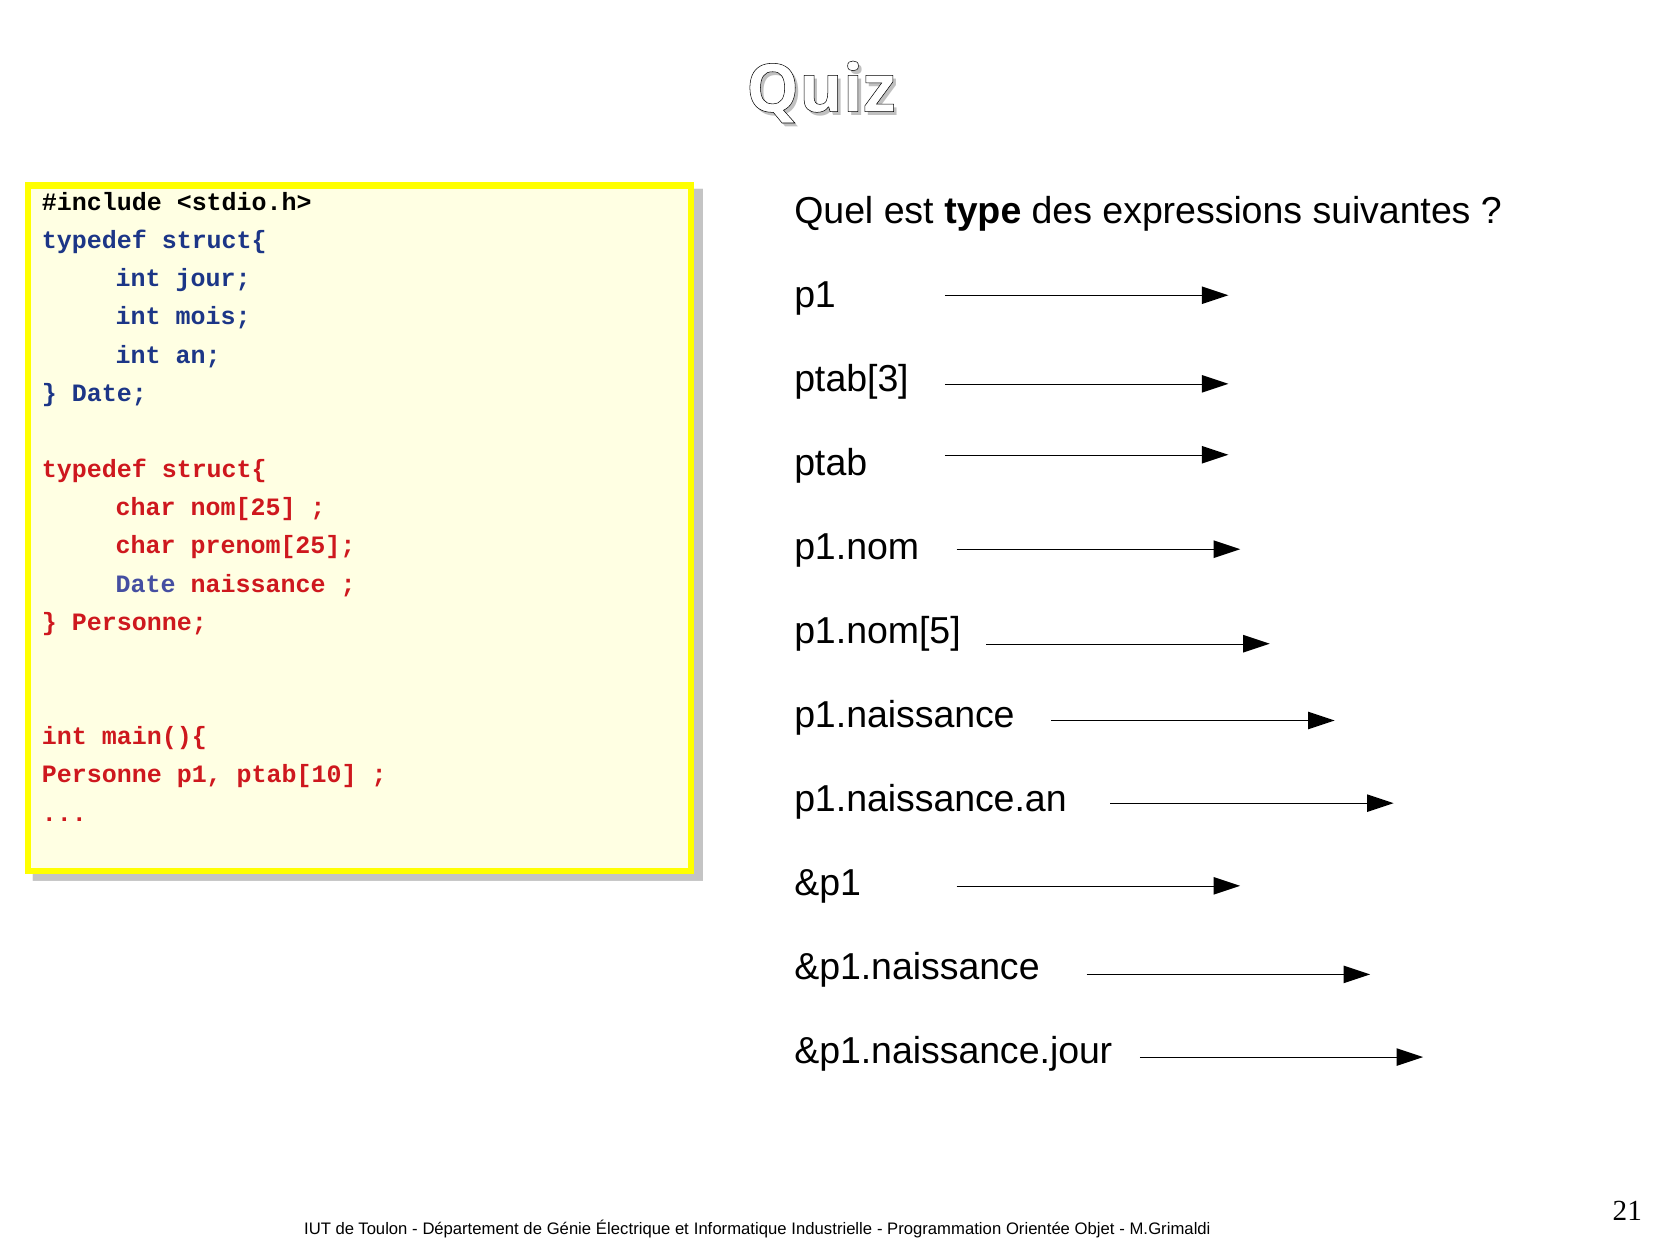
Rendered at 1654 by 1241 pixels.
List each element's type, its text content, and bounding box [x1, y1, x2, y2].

text_box #include <stdio.h> typedef struct{ int jour; int mois; int an; } Date; typedef struct{ char nom[25] ; char prenom[25]; Date naissance ; } Personne; int main(){ Personne p1, ptab[10] ; ... [27, 185, 691, 871]
title Quiz [76, 0, 1565, 190]
text_box Quel est type des expressions suivantes ? p1 ptab[3] ptab p1.nom p1.nom[5] p1.naissance p1.naissance.an &p1 &p1.naissance &p1.naissance.jour [779, 182, 1524, 1205]
